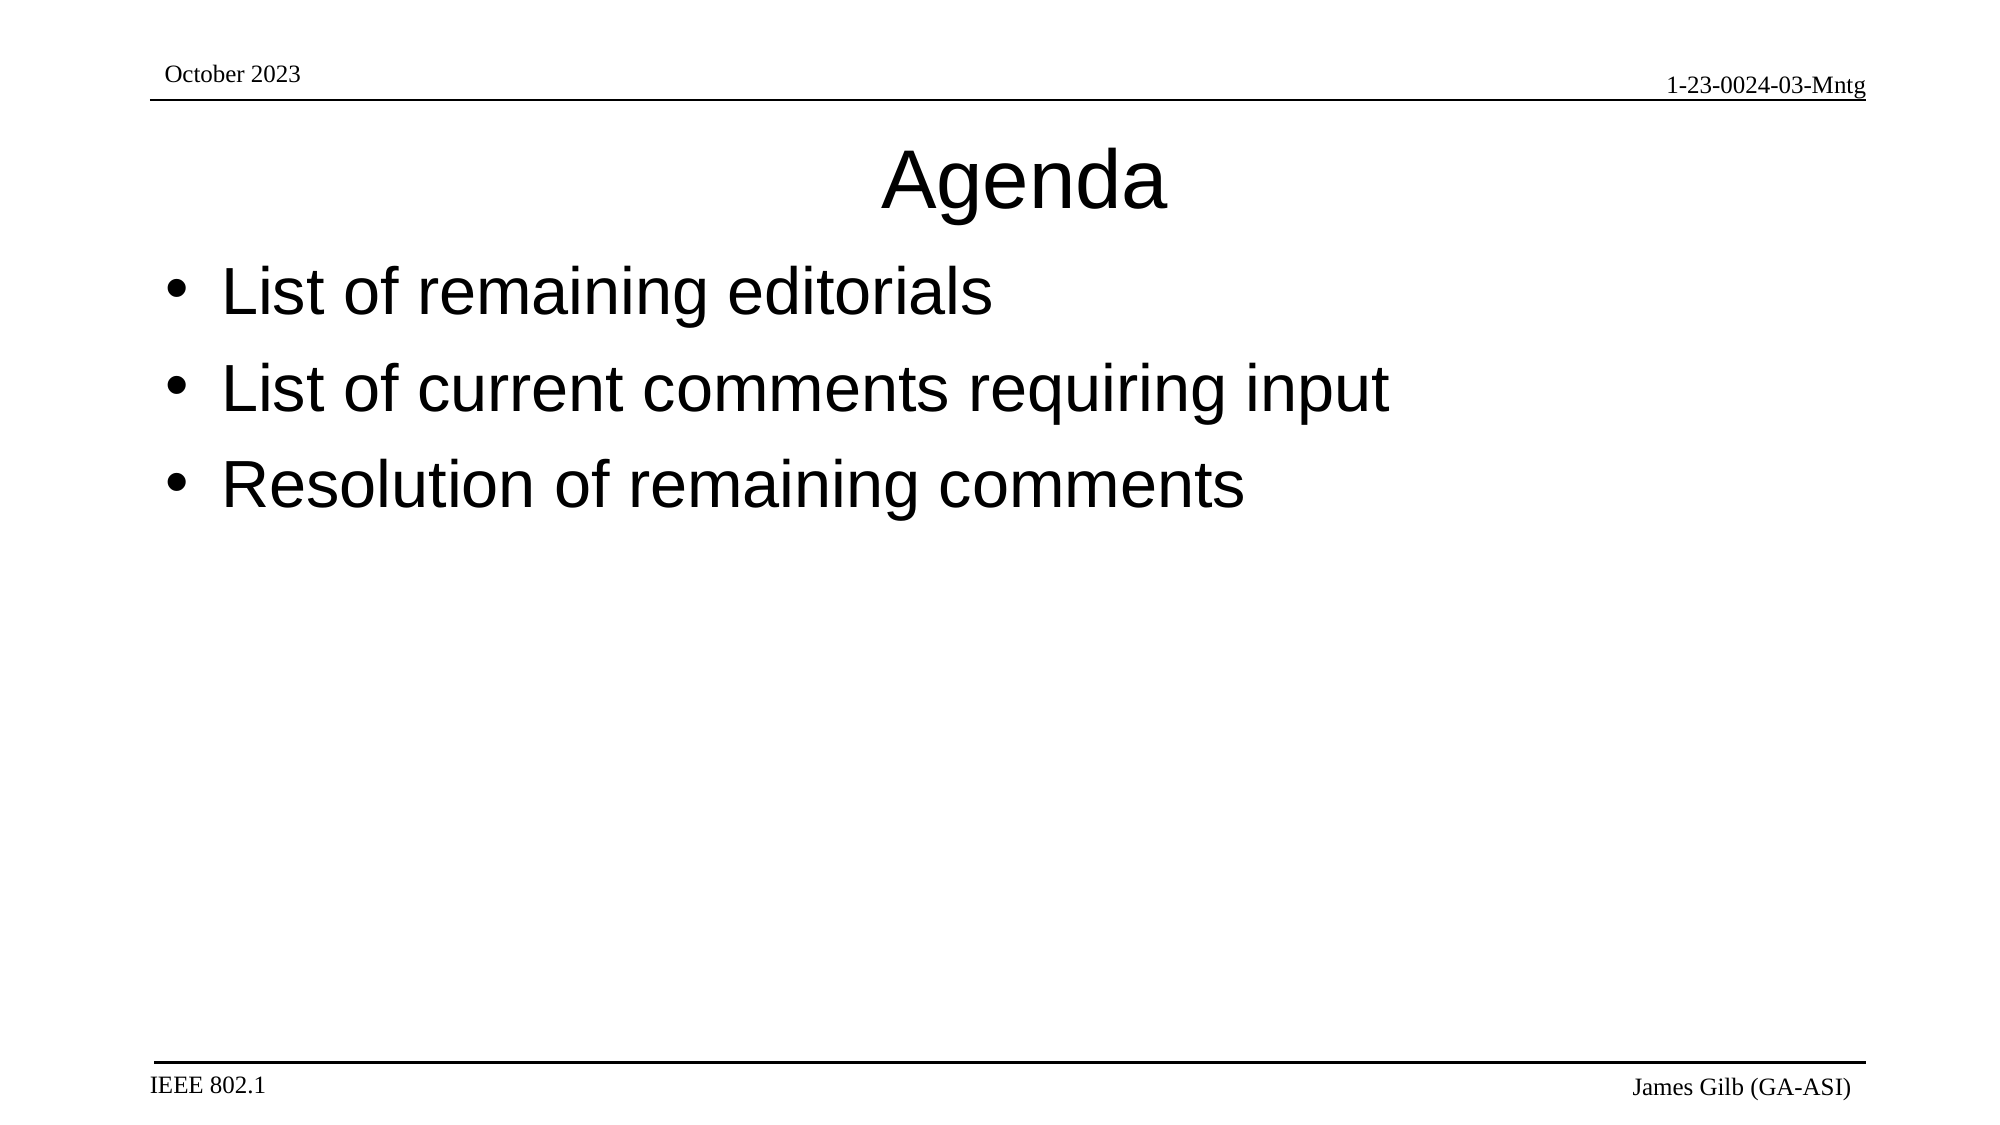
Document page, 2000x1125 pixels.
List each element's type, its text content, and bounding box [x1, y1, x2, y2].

list List of remaining editorials List of current comments requiring input Resolution of remaining comments [149, 239, 1900, 1051]
title Agenda [149, 112, 1900, 238]
